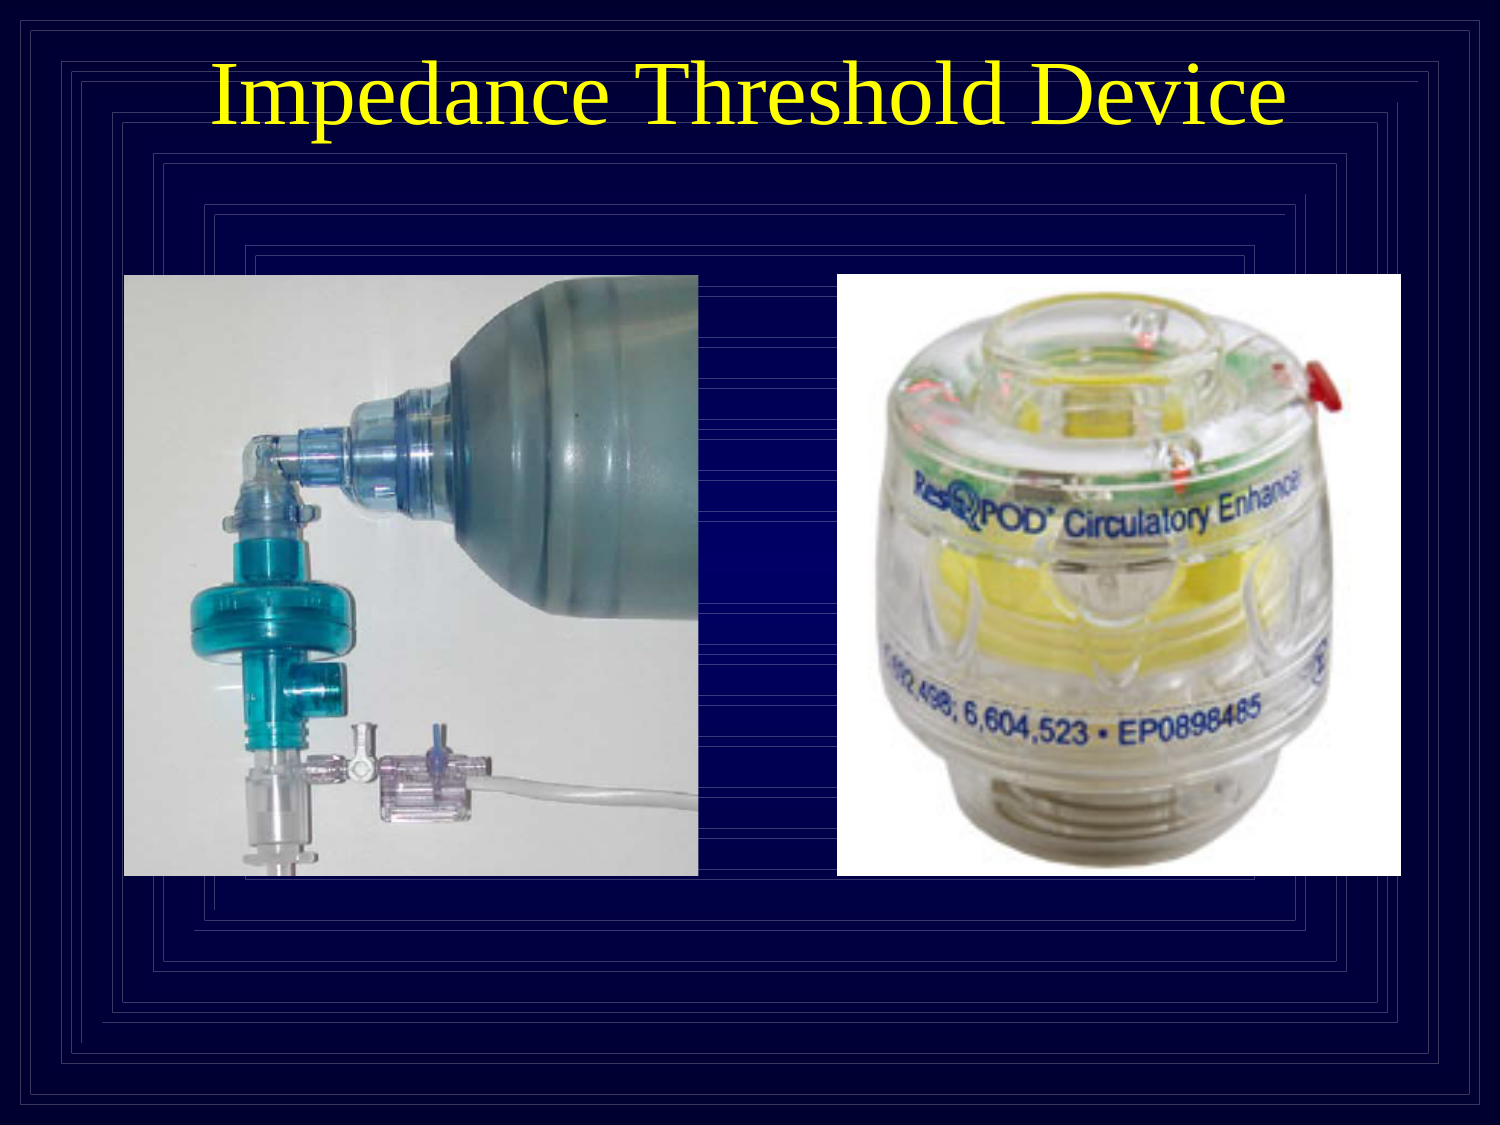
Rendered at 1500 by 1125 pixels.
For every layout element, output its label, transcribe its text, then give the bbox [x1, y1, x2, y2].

text_box [837, 275, 1400, 876]
picture [124, 275, 699, 876]
title Impedance Threshold Device [112, 0, 1388, 212]
picture [868, 287, 1351, 876]
